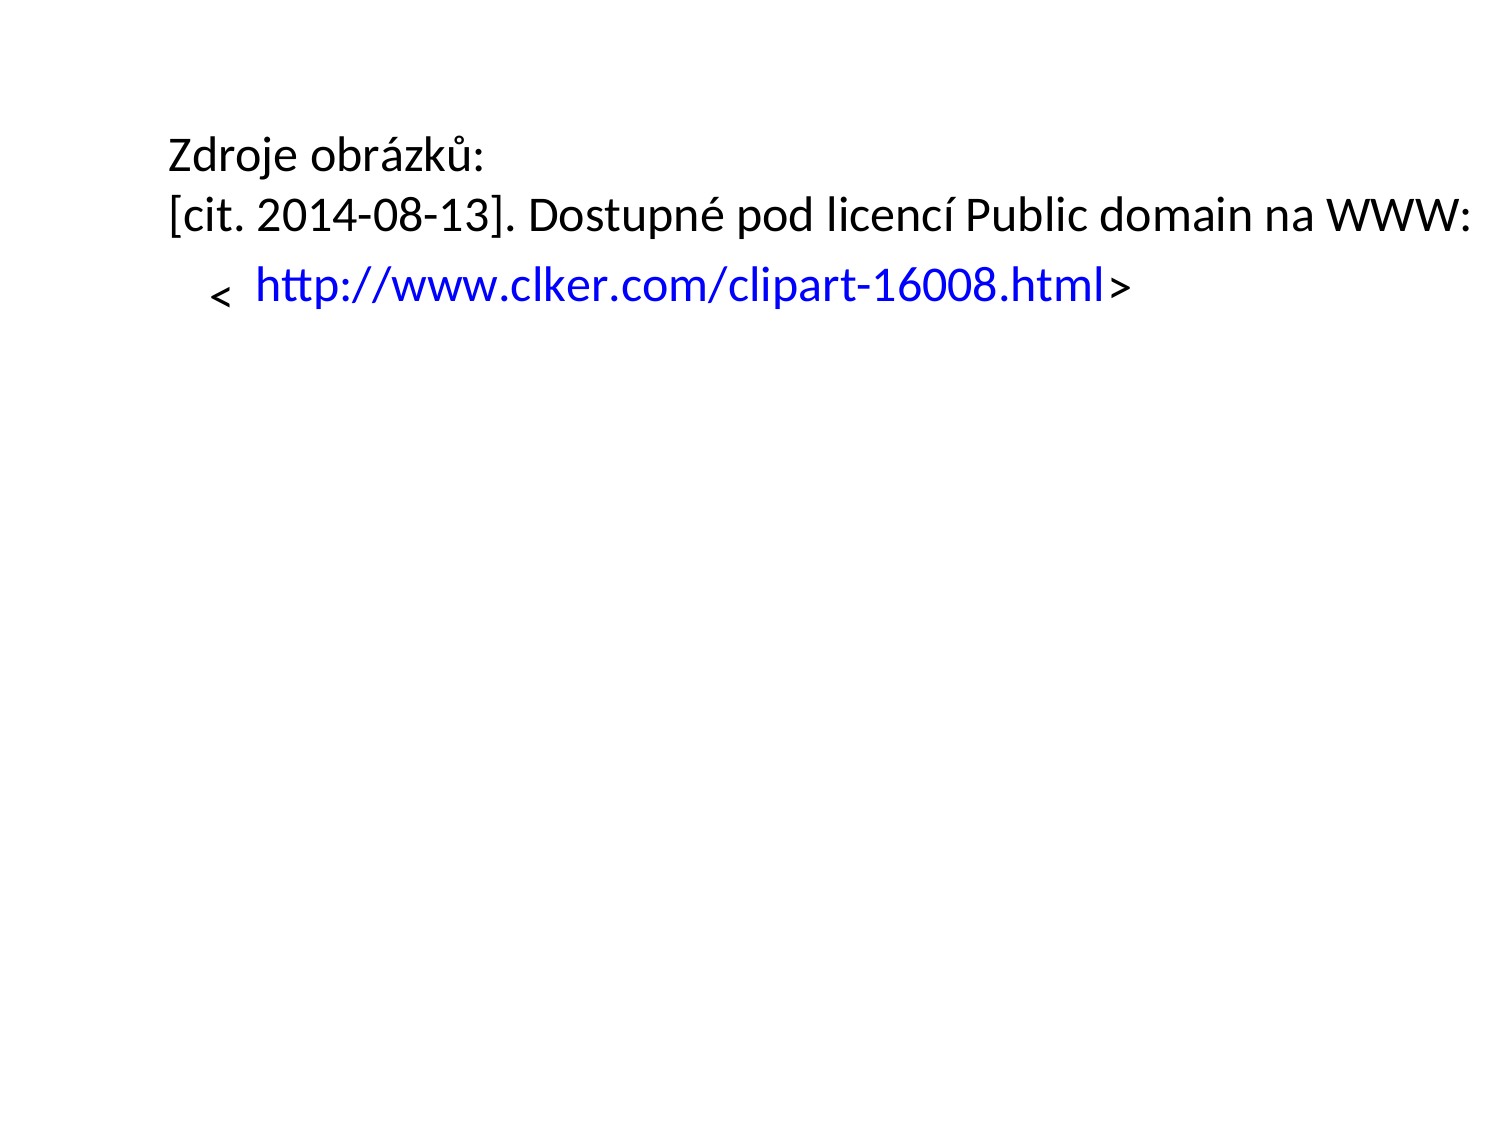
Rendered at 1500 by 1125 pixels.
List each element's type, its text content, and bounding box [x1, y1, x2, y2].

text_box < [1092, 255, 1148, 331]
text_box < [195, 255, 250, 331]
text_box Zdroje obrázků: [cit. 2014-08-13]. Dostupné pod licencí Public domain na WWW: [153, 113, 1489, 249]
text_box http://www.clker.com/clipart-16008.html [240, 249, 1121, 319]
